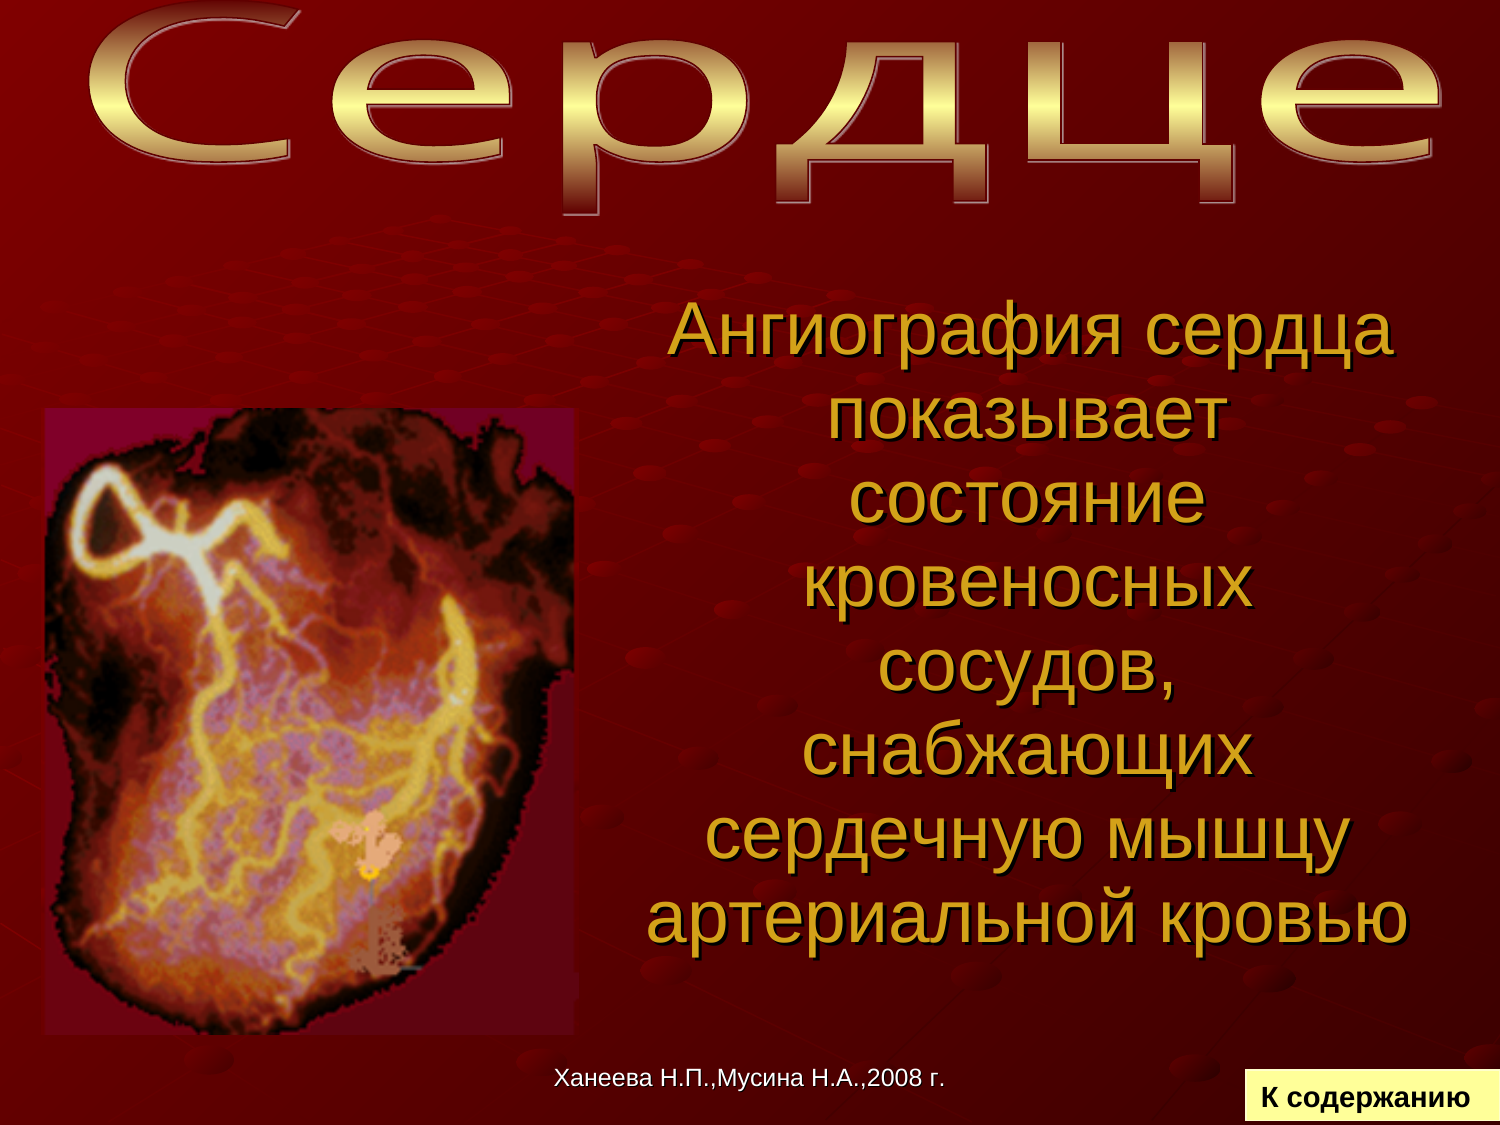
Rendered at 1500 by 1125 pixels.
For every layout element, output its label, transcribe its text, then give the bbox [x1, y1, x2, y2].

text_box Сердце [562, 39, 747, 213]
text_box Сердце [88, 0, 299, 163]
text_box Сердце [331, 39, 510, 163]
text_box Сердце [775, 41, 986, 201]
picture [41, 408, 579, 1035]
list Ангиография сердца показывает состояние кровеносных сосудов, снабжающих сердечную мышцу артериальной кровью [572, 278, 1427, 1023]
text_box Сердце [1260, 39, 1439, 163]
text_box Сердце [1026, 41, 1233, 201]
text_box К содержанию [1246, 1070, 1500, 1121]
